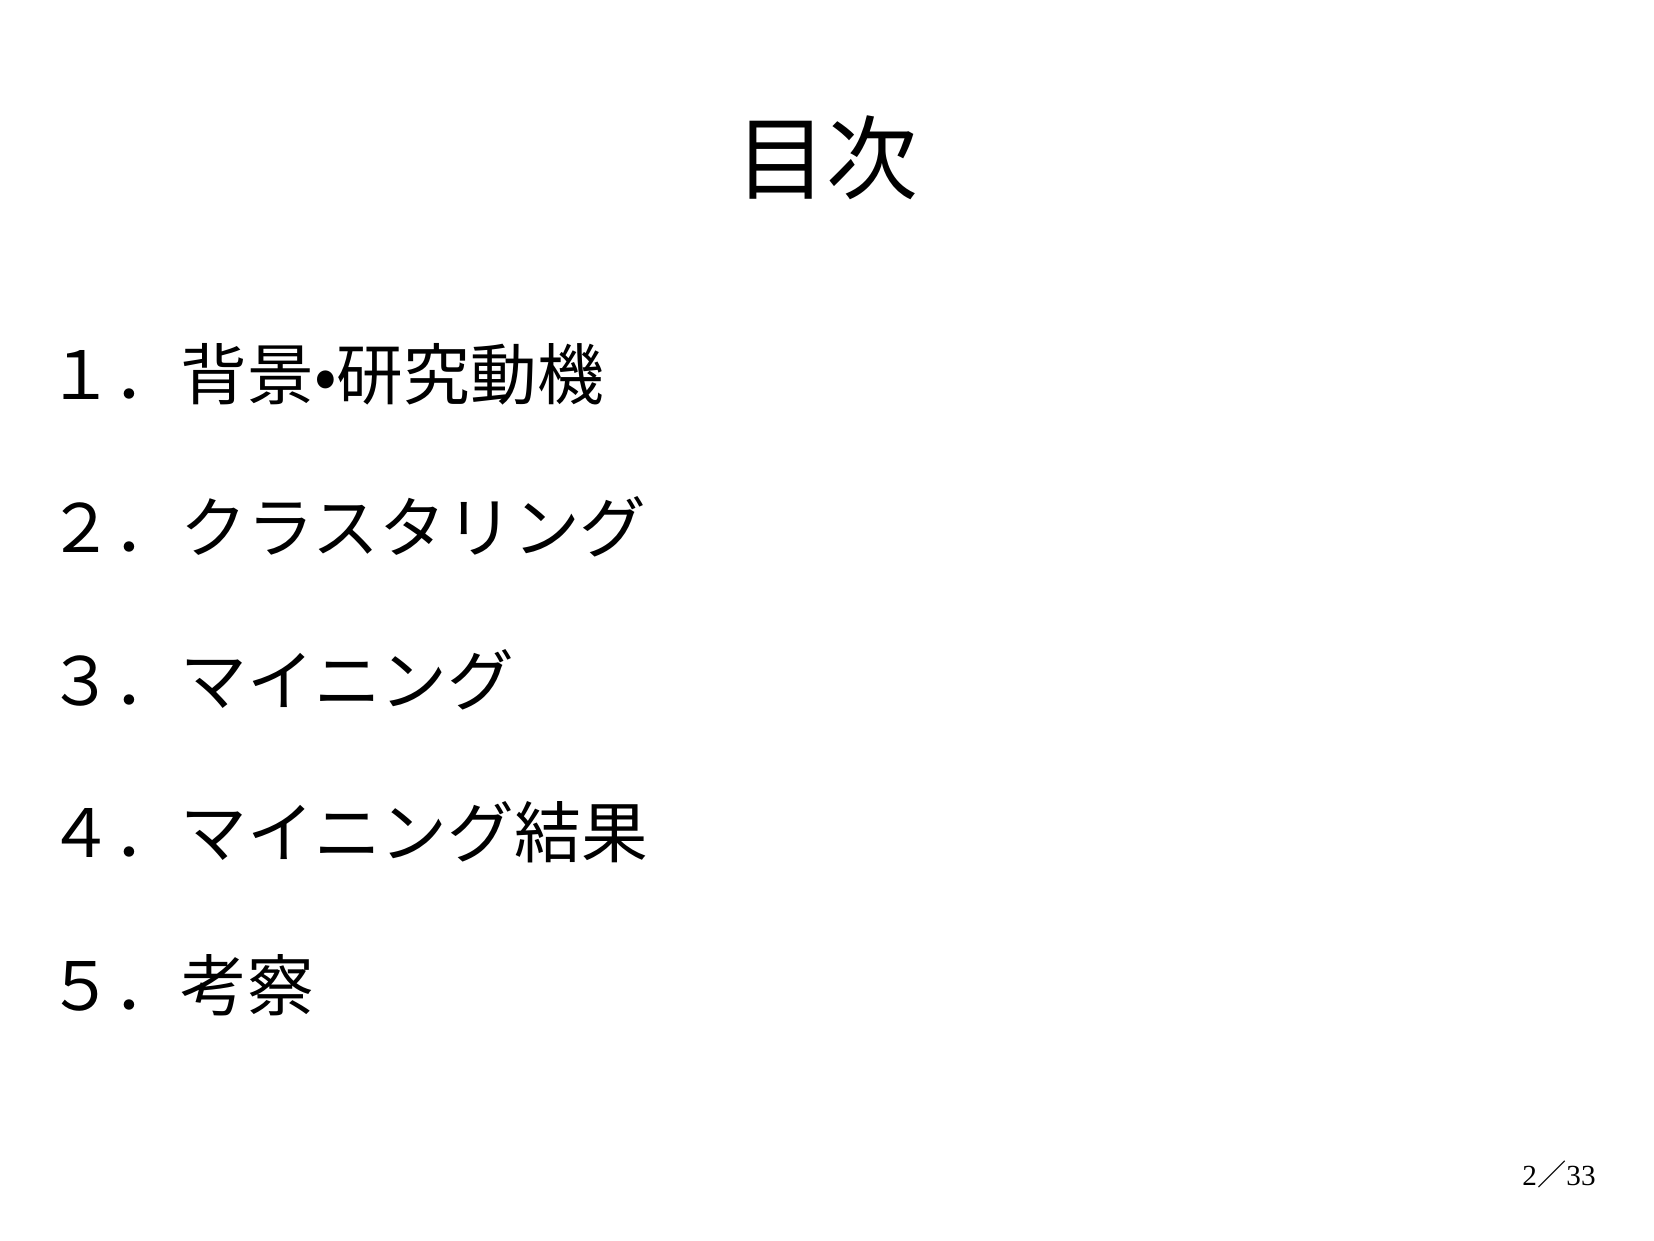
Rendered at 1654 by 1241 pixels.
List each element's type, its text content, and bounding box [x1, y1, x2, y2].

subtitle １．背景•研究動機 ２．クラスタリング ３．マイニング ４．マイニング結果 ５．考察 [47, 260, 1536, 1100]
title 目次 [82, 49, 1571, 257]
